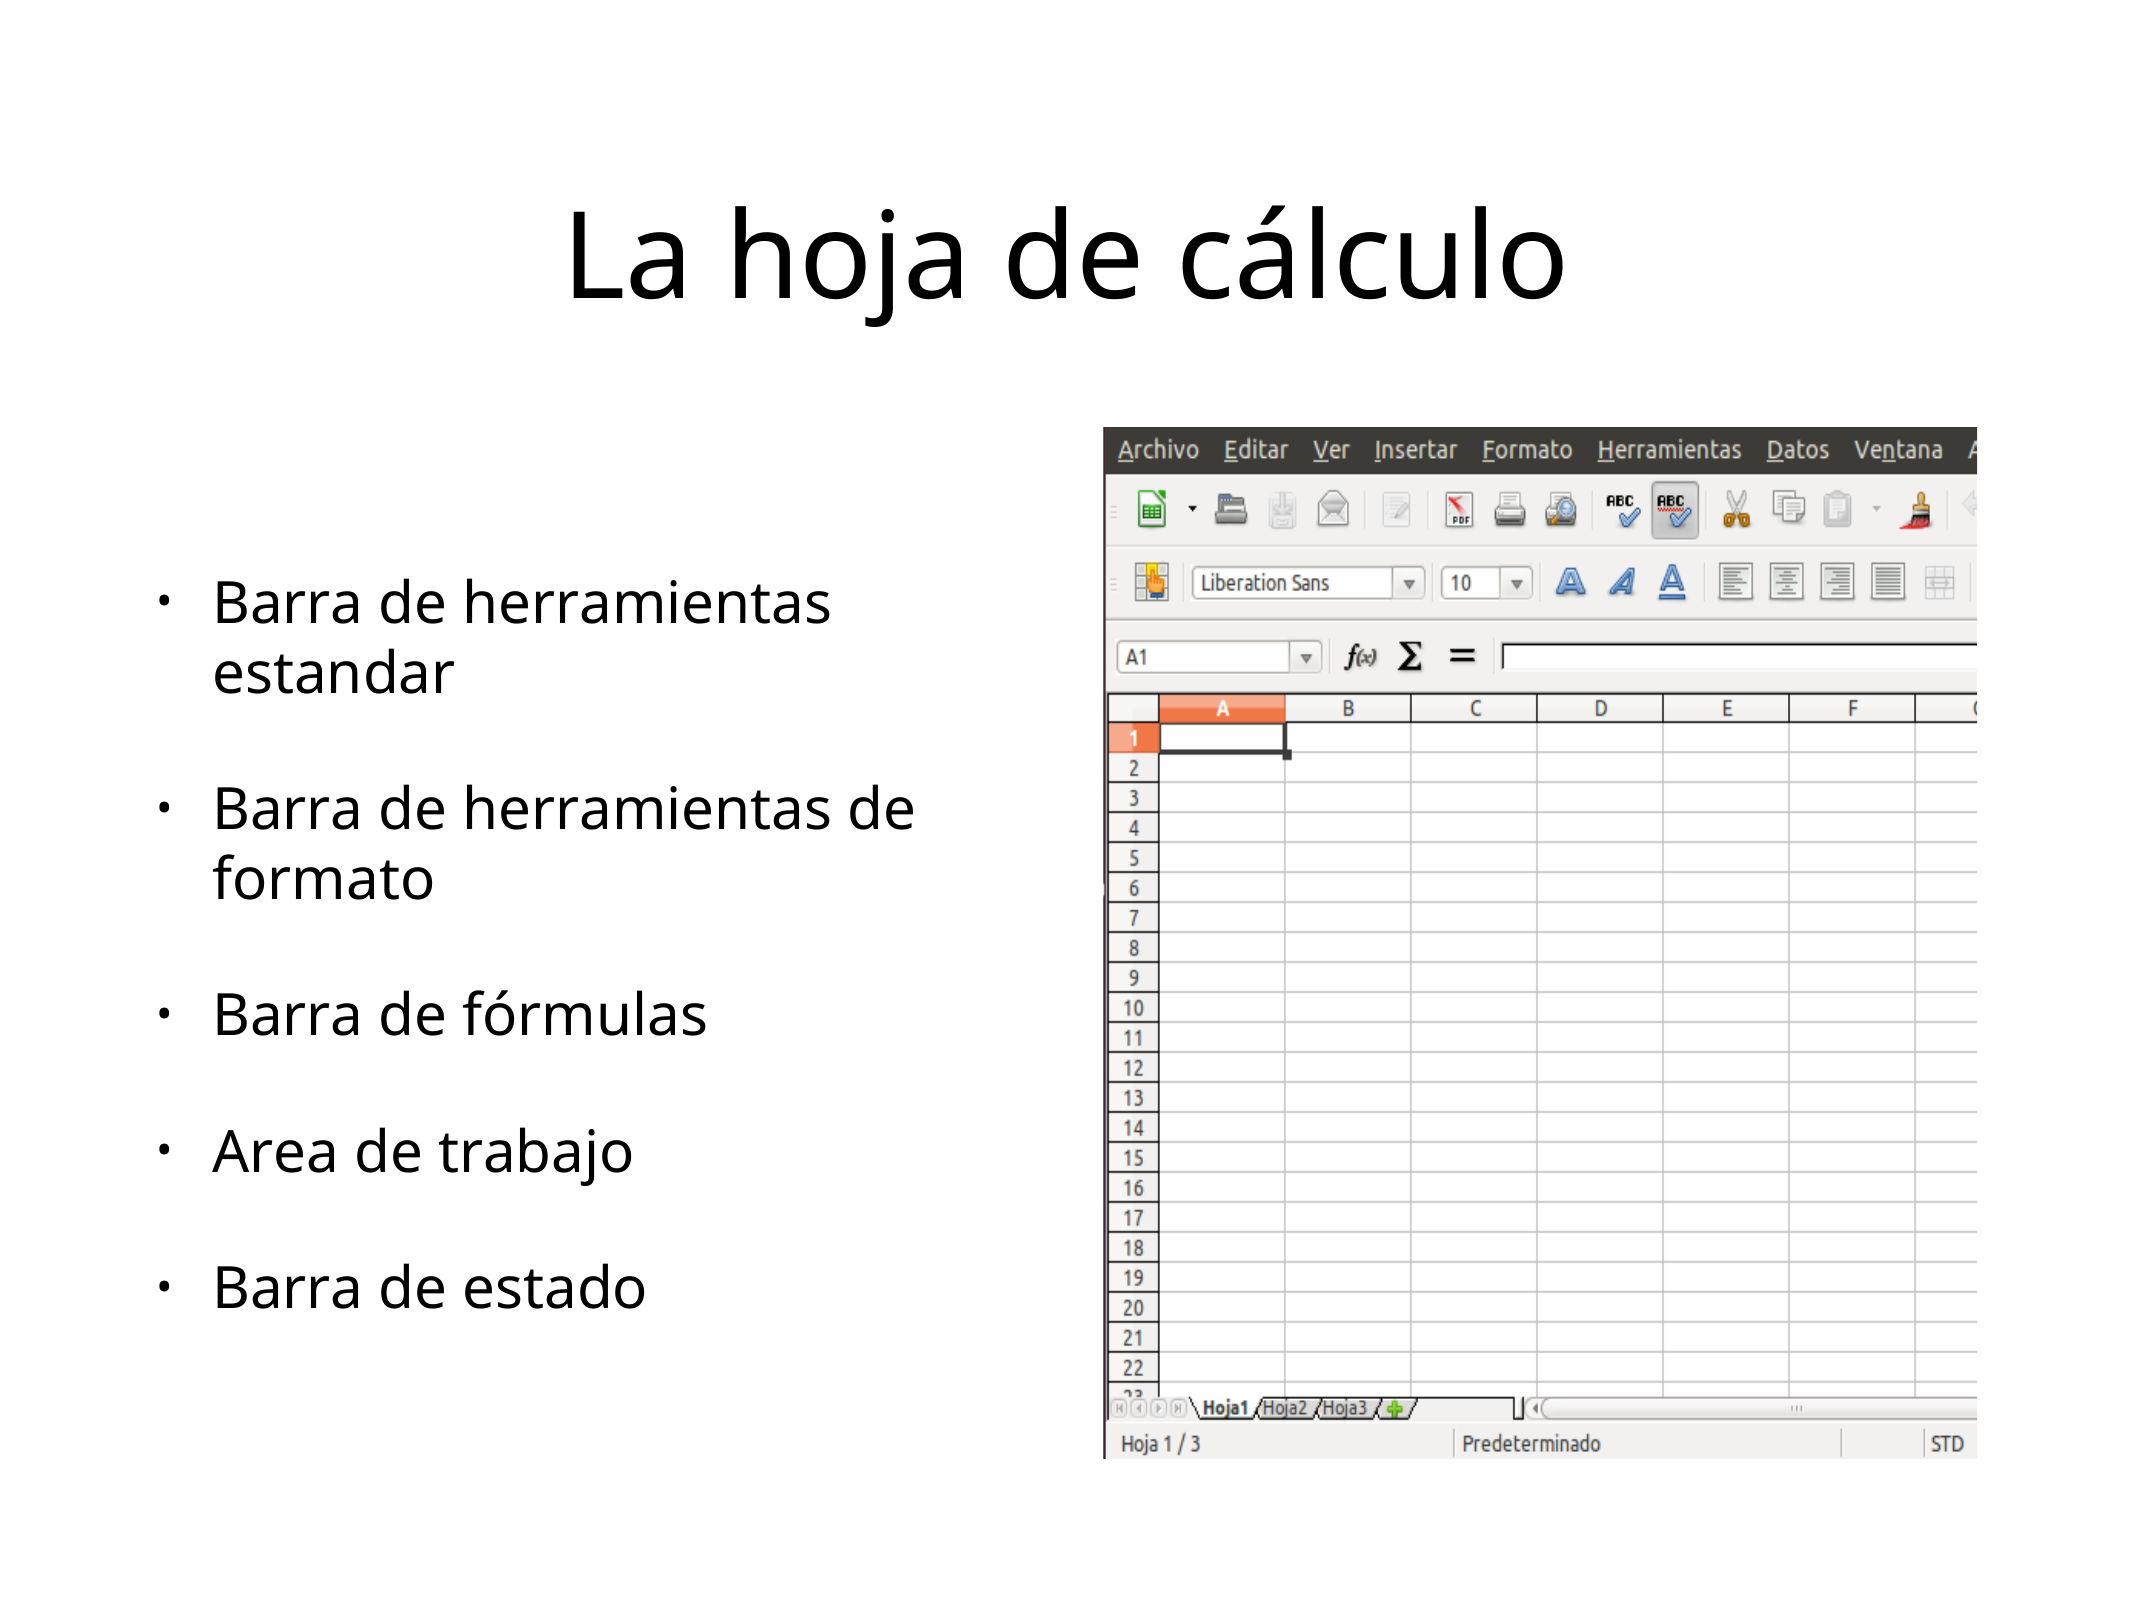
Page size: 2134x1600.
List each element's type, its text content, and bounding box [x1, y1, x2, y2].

picture [1103, 428, 1978, 1459]
list Barra de herramientas estandar Barra de herramientas de formato Barra de fórmulas Area de trabajo Barra de estado [156, 427, 1071, 1459]
title La hoja de cálculo [156, 72, 1978, 428]
